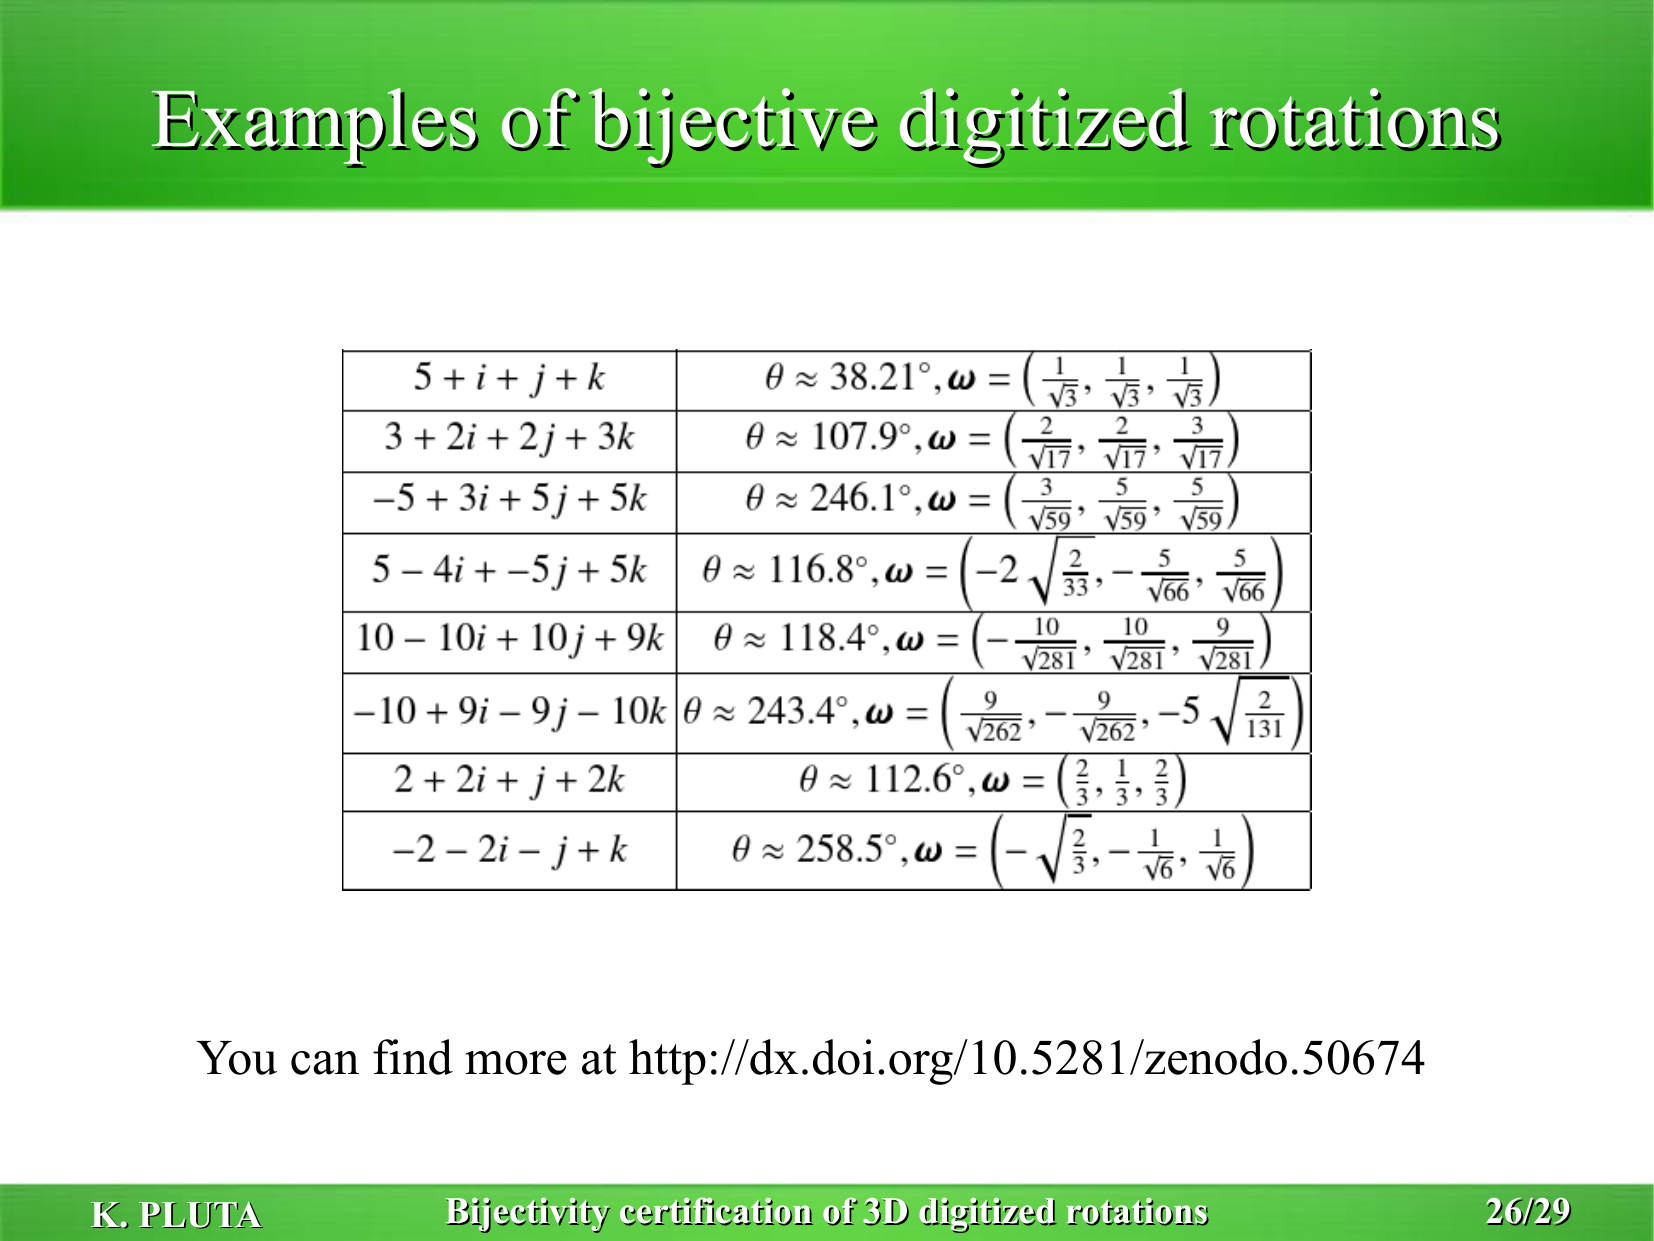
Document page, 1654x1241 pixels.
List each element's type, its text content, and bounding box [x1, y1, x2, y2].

title Examples of bijective digitized rotations [82, 47, 1571, 189]
picture [0, 0, 1654, 1241]
text_box You can find more at http://dx.doi.org/10.5281/zenodo.50674 [181, 1022, 1472, 1093]
